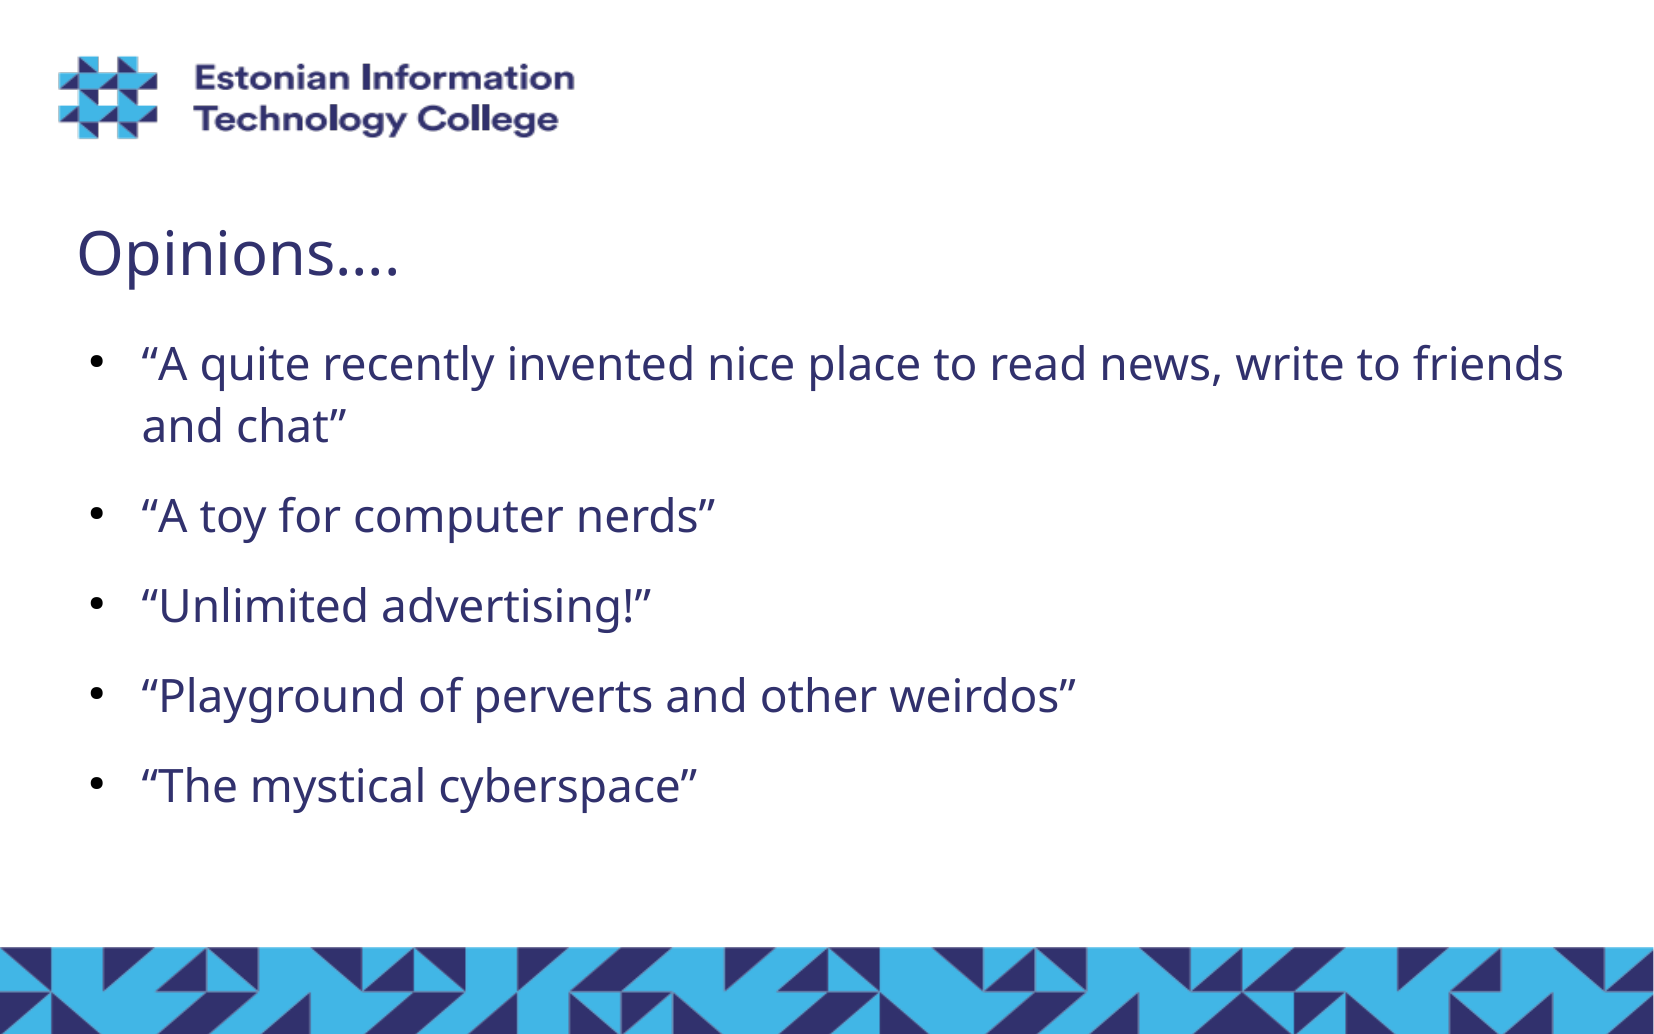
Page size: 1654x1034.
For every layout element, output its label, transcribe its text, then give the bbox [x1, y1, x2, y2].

title Opinions…. [76, 165, 1638, 338]
list “A quite recently invented nice place to read news, write to friends and chat” “A toy for computer nerds” “Unlimited advertising!” “Playground of perverts and other weirdos” “The mystical cyberspace” [70, 330, 1619, 922]
